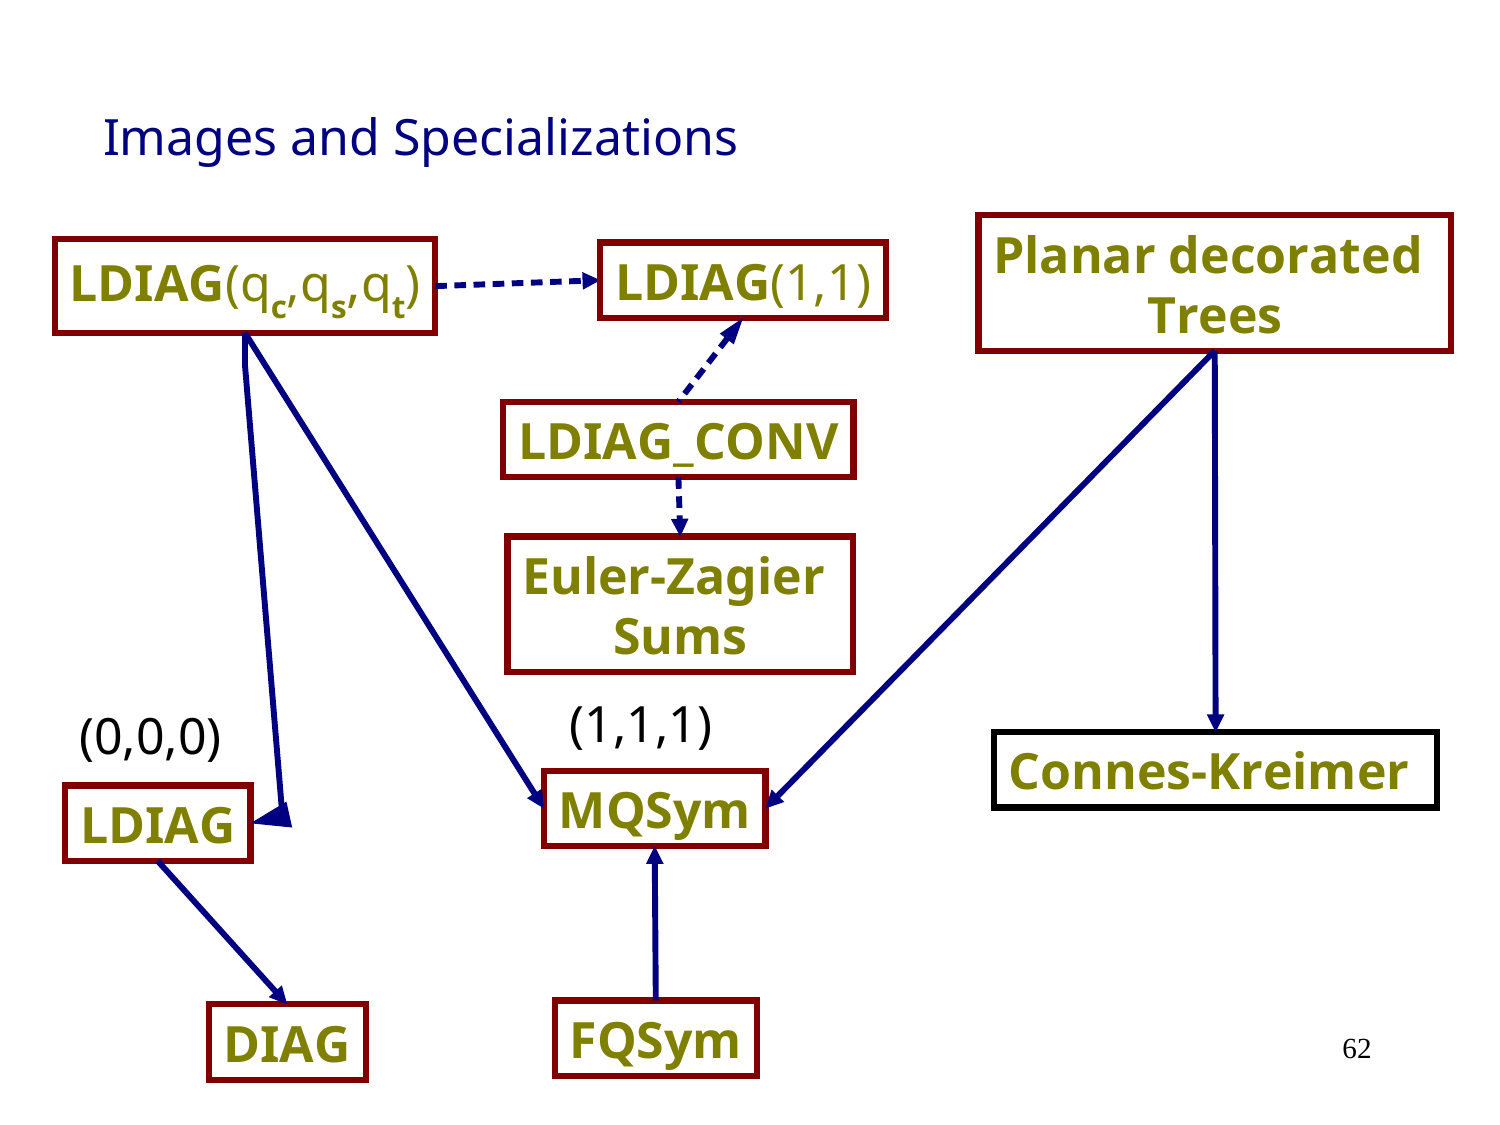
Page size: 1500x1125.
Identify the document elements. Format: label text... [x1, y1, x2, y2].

text_box Planar decorated Trees [978, 215, 1451, 351]
text_box MQSym [543, 770, 766, 847]
text_box FQSym [554, 1000, 757, 1076]
text_box LDIAG [65, 785, 251, 862]
text_box Connes-Kreimer [994, 732, 1438, 808]
text_box LDIAG(qc,qs,qt)‏ [54, 239, 436, 333]
text_box (0,0,0)‏ [47, 696, 254, 772]
text_box LDIAG(1,1)‏ [600, 242, 886, 318]
text_box Images and Specializations [88, 88, 804, 173]
text_box Euler-Zagier Sums [507, 536, 854, 672]
text_box DIAG [208, 1004, 366, 1080]
text_box (1,1,1)‏ [537, 685, 745, 760]
text_box LDIAG_CONV [503, 401, 854, 478]
